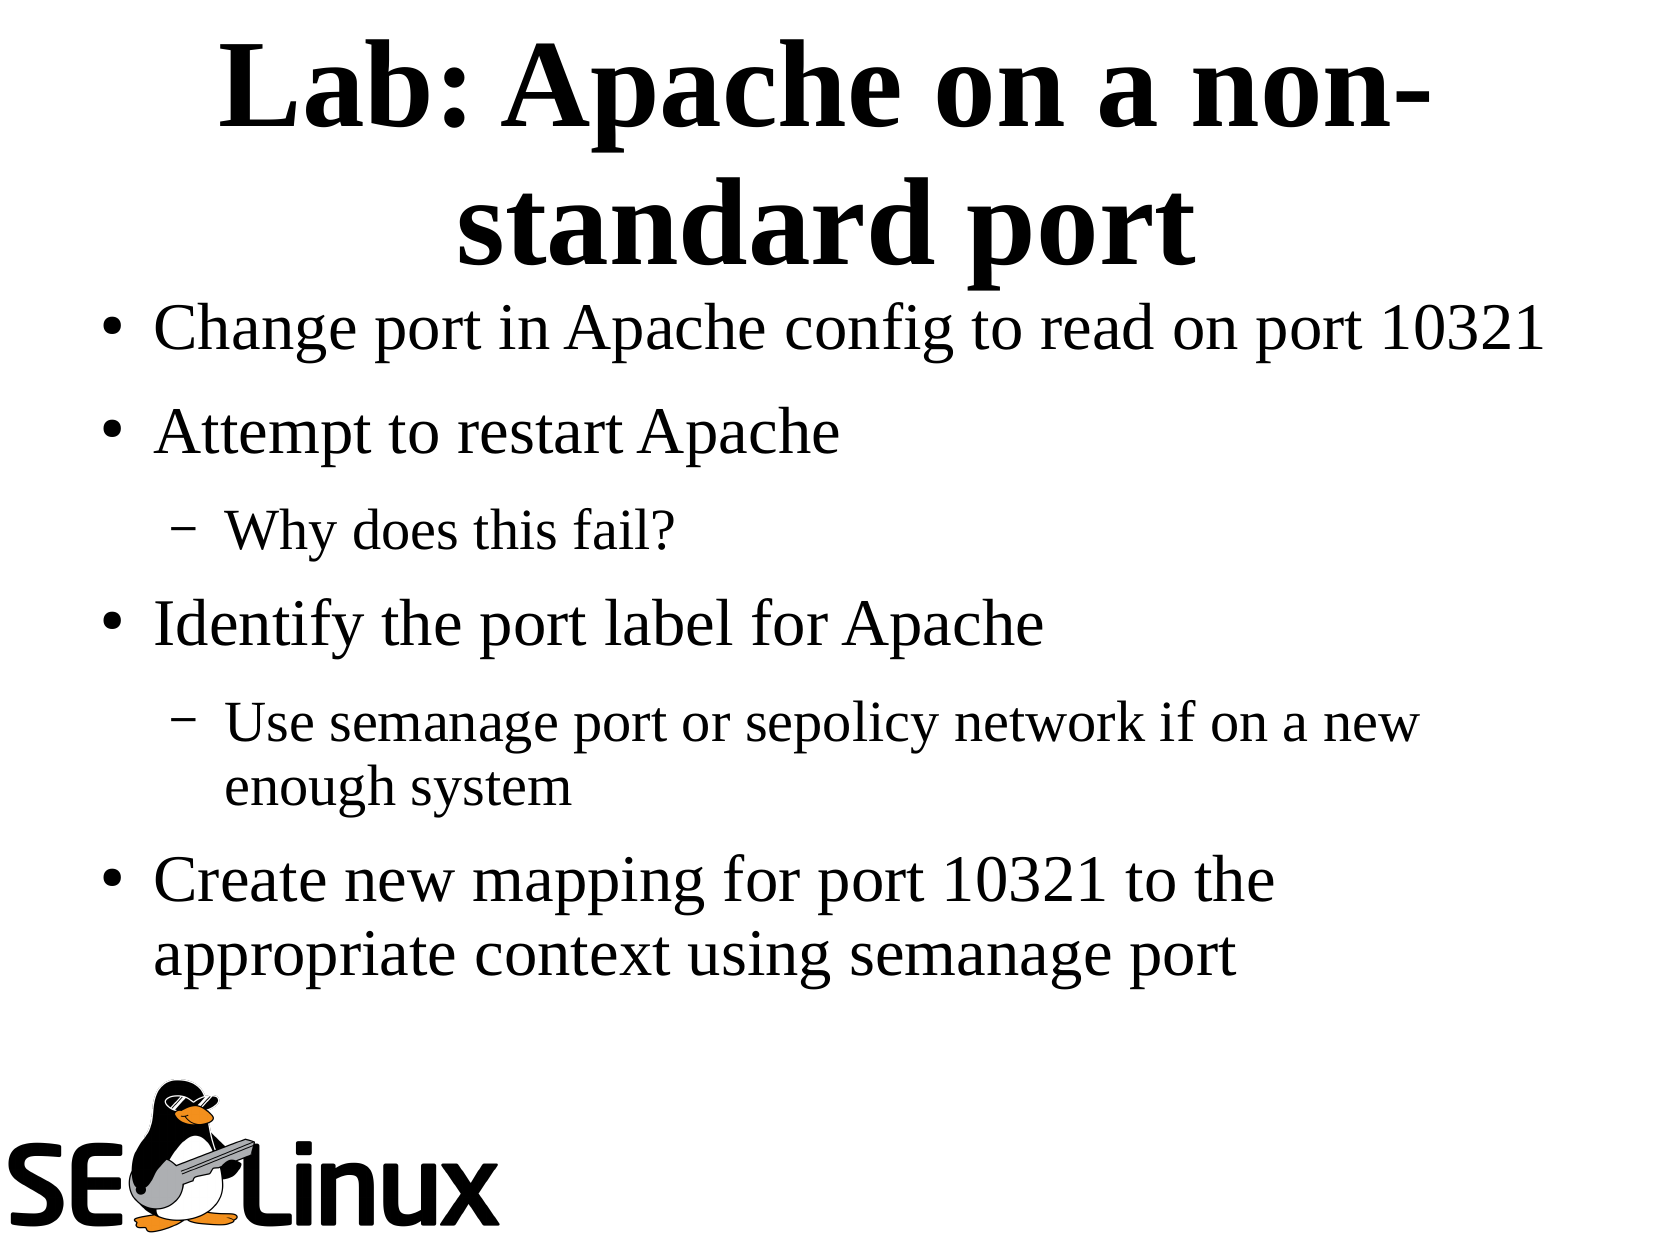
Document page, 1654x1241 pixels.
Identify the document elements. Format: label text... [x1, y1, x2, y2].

list Change port in Apache config to read on port 10321 Attempt to restart Apache Why does this fail? Identify the port label for Apache Use semanage port or sepolicy network if on a new enough system Create new mapping for port 10321 to the appropriate context using semanage port [82, 290, 1571, 1010]
title Lab: Apache on a non-standard port [82, 14, 1571, 290]
picture [0, 919, 526, 1241]
